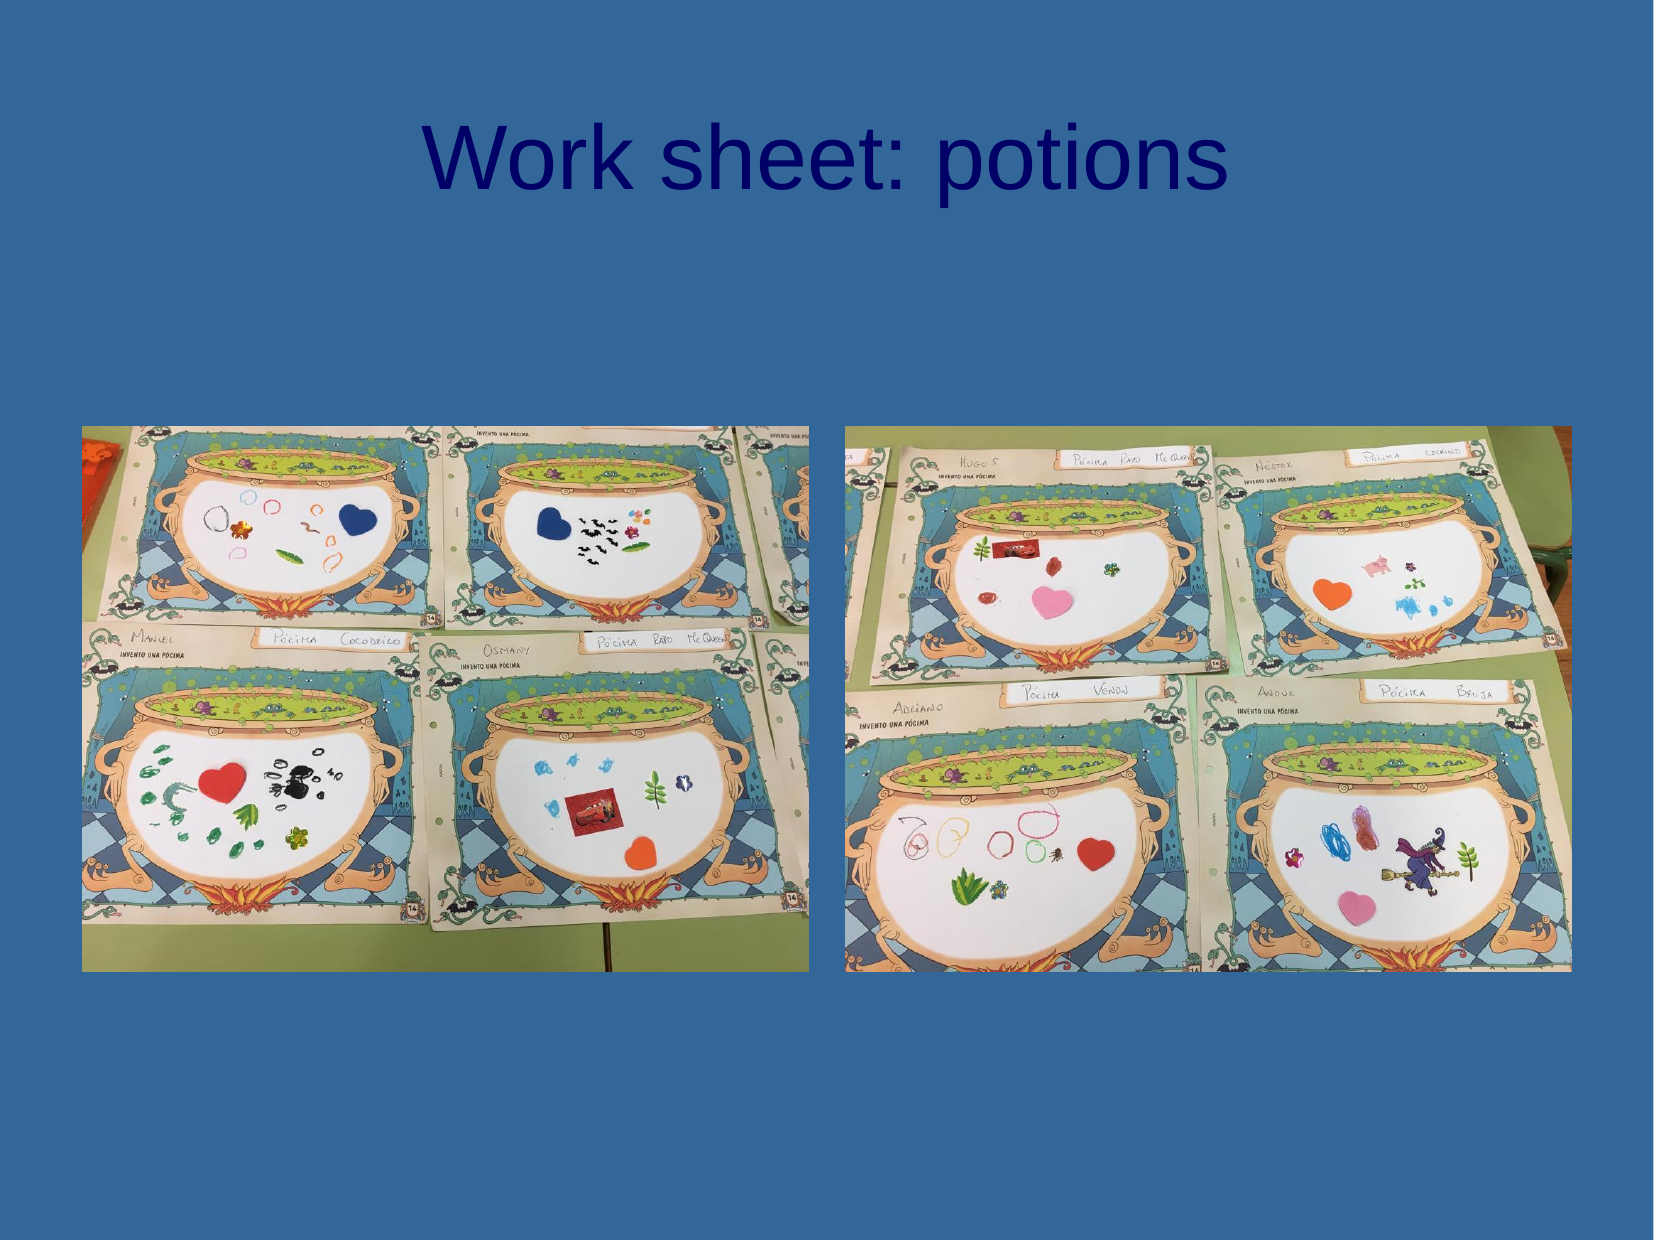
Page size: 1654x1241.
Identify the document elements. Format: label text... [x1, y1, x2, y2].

title Work sheet: potions [82, 49, 1571, 257]
picture [82, 426, 809, 972]
picture [845, 426, 1572, 972]
